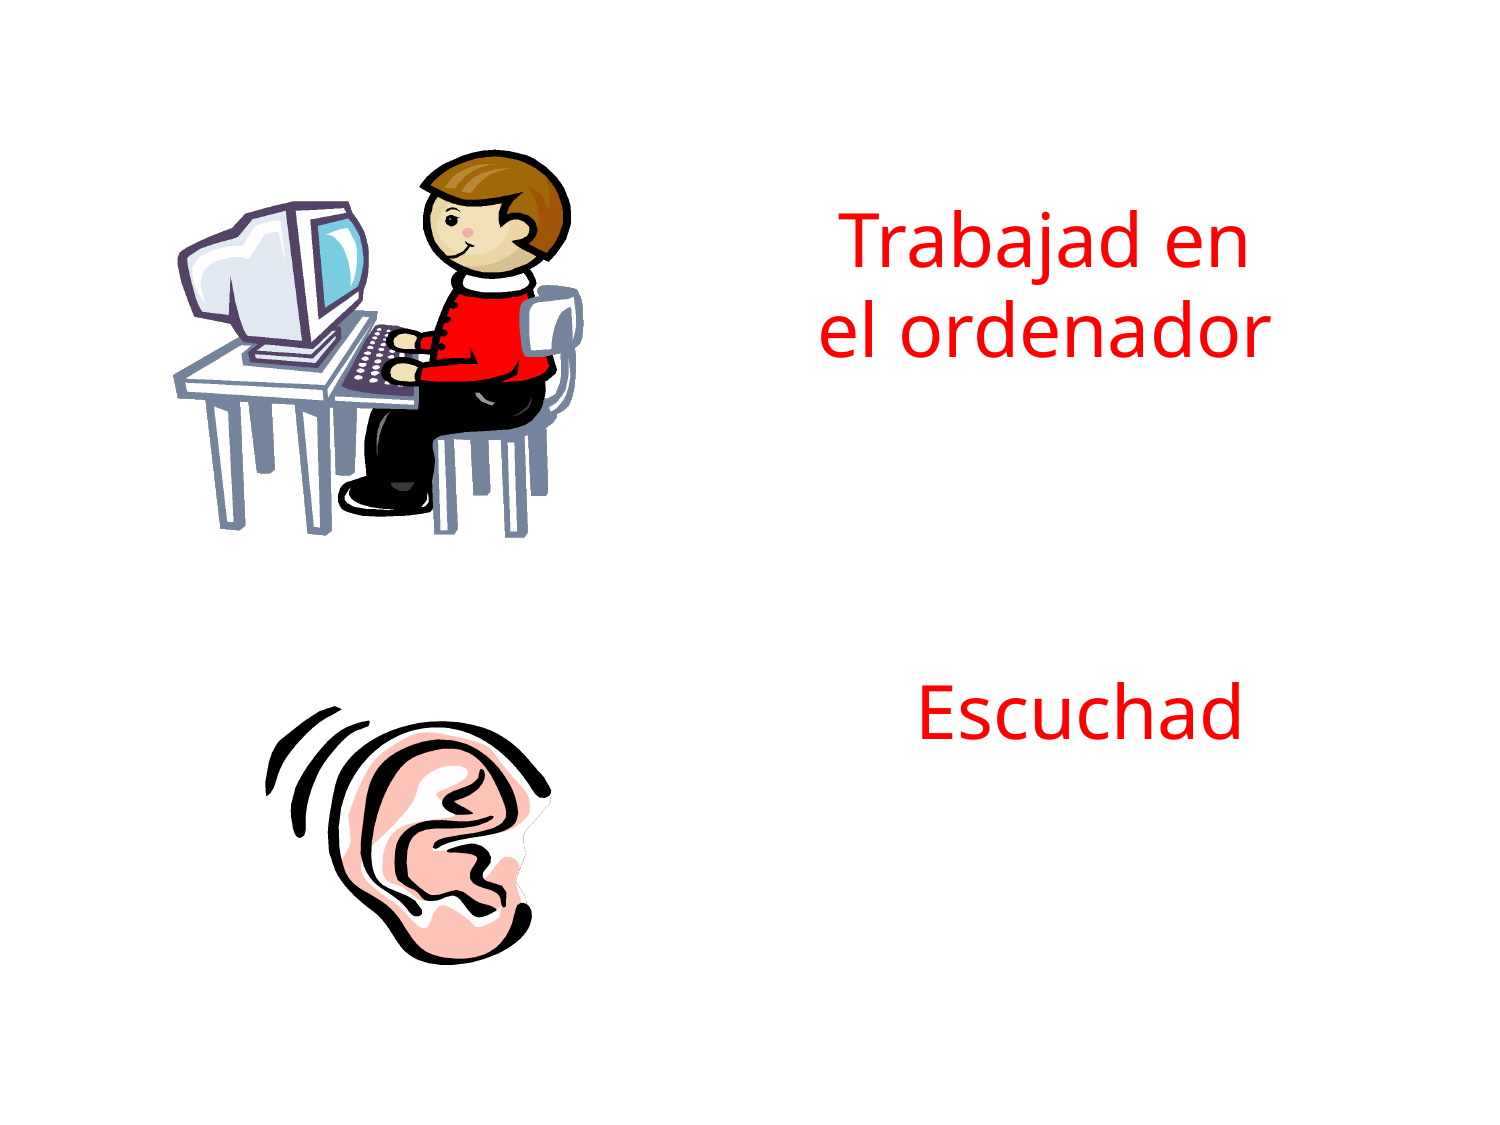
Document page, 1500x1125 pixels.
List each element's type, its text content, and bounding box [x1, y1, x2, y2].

text_box Escuchad [832, 656, 1329, 763]
picture [171, 148, 585, 539]
picture [265, 704, 554, 967]
text_box Trabajad en el ordenador [797, 184, 1294, 380]
